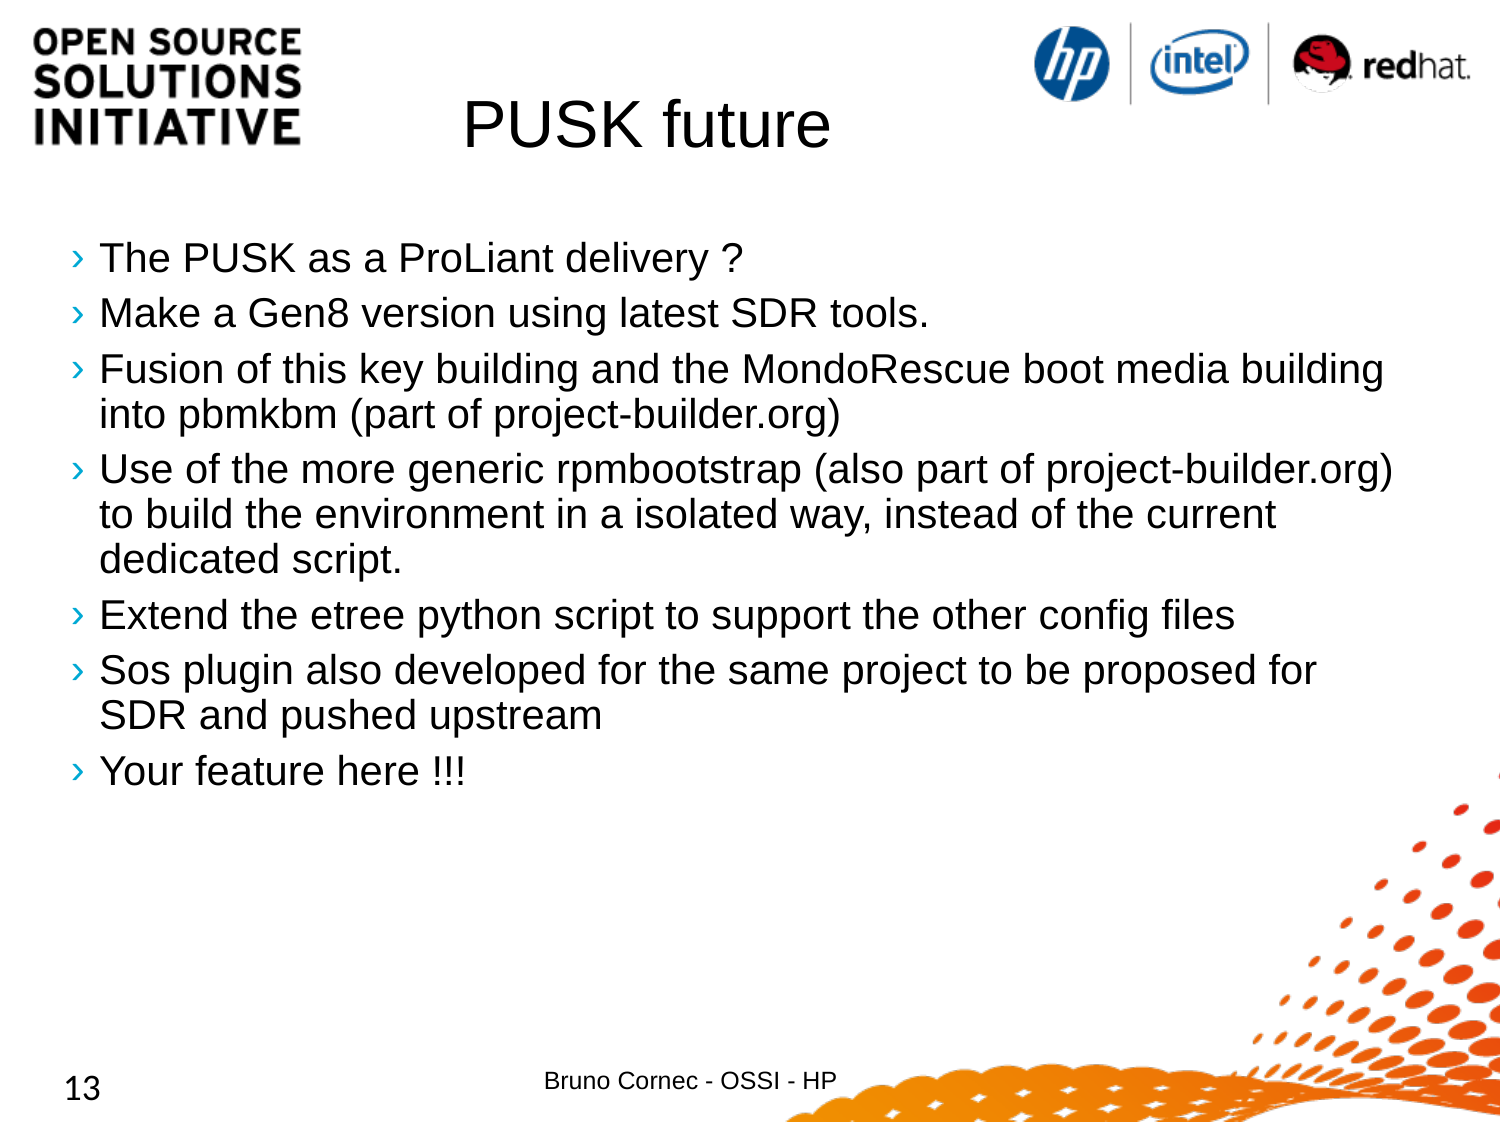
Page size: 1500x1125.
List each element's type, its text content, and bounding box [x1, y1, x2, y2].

list The PUSK as a ProLiant delivery ? Make a Gen8 version using latest SDR tools. Fusion of this key building and the MondoRescue boot media building into pbmkbm (part of project-builder.org) Use of the more generic rpmbootstrap (also part of project-builder.org) to build the environment in a isolated way, instead of the current dedicated script. Extend the etree python script to support the other config files Sos plugin also developed for the same project to be proposed for SDR and pushed upstream Your feature here !!! [59, 236, 1430, 940]
picture [0, 0, 1500, 1122]
title PUSK future [5, 80, 1290, 161]
